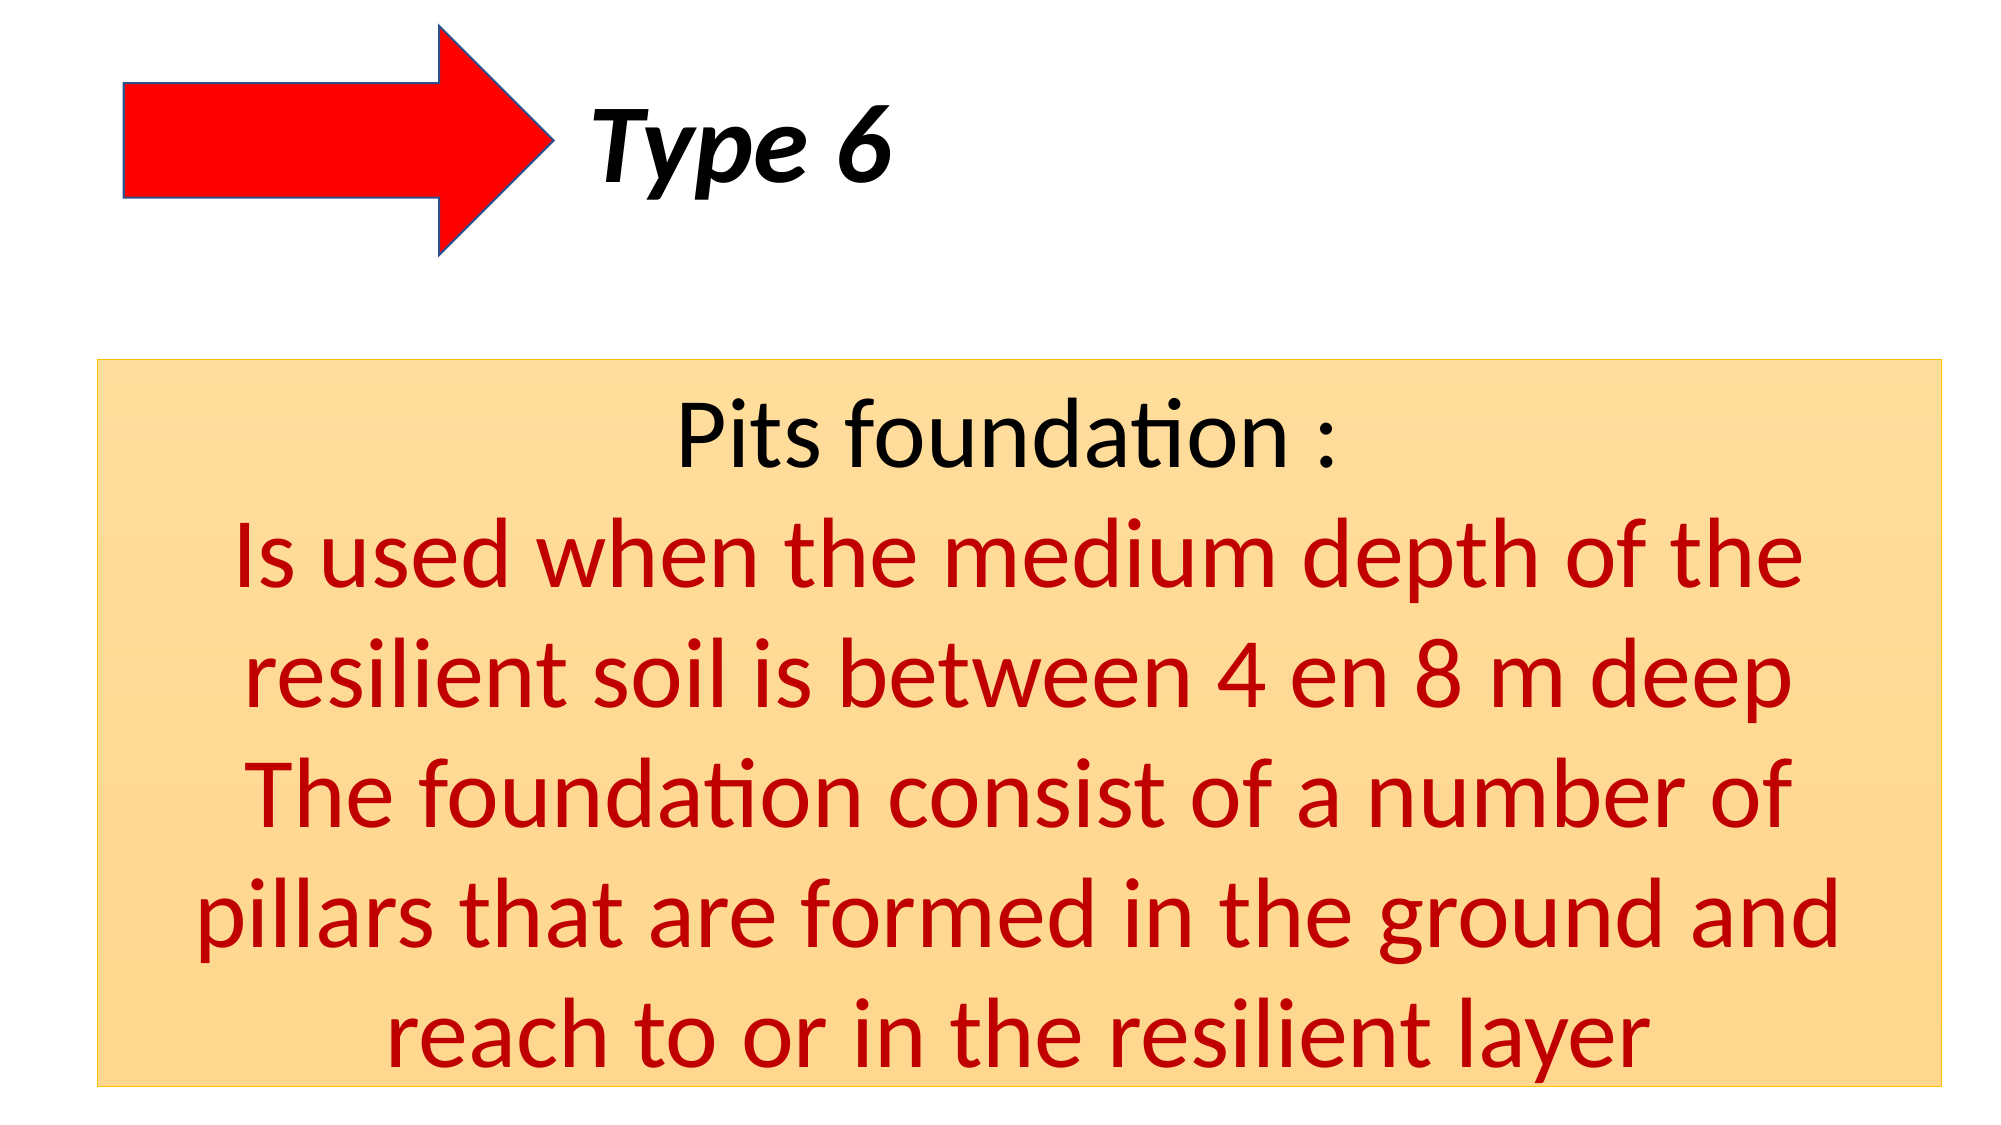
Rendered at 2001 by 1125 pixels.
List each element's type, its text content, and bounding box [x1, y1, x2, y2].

text_box Pits foundation : Is used when the medium depth of the resilient soil is between 4 en 8 m deep The foundation consist of a number of pillars that are formed in the ground and reach to or in the resilient layer [98, 360, 1941, 1087]
text_box Type 6 [573, 62, 944, 215]
text_box [123, 25, 554, 255]
